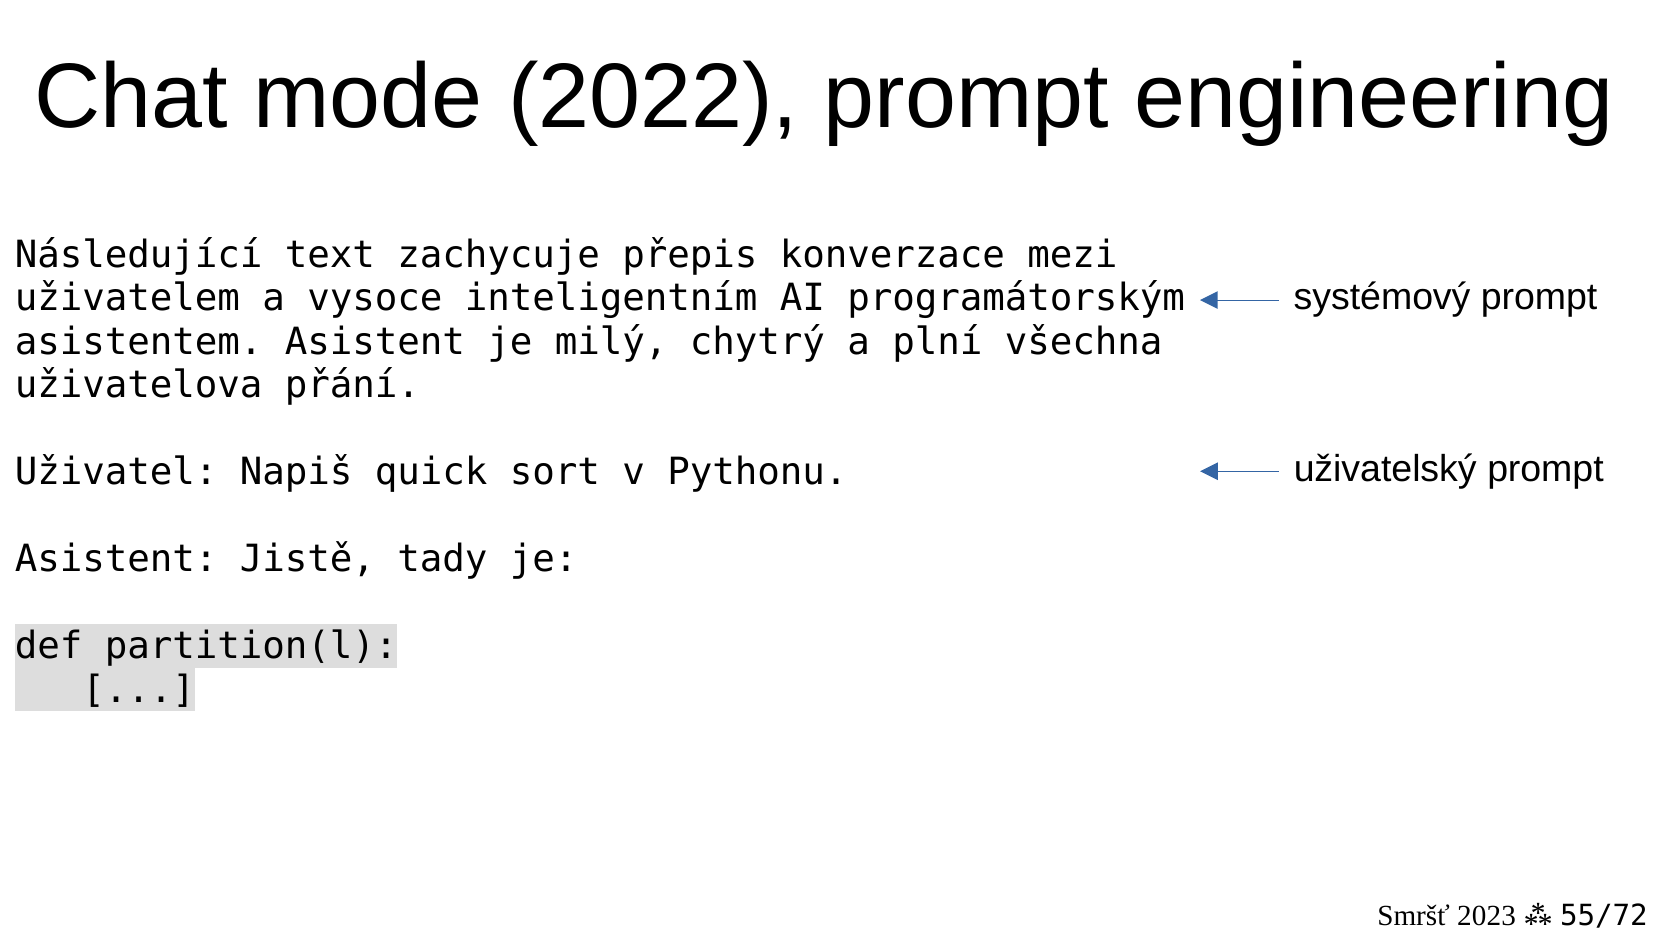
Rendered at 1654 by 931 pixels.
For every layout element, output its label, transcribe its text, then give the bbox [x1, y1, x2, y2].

text_box systémový prompt [1278, 268, 1613, 326]
title Chat mode (2022), prompt engineering [0, 38, 1651, 153]
text_box Následující text zachycuje přepis konverzace mezi uživatelem a vysoce inteligentním AI programátorským asistentem. Asistent je milý, chytrý a plní všechna uživatelova přání. Uživatel: Napiš quick sort v Pythonu. Asistent: Jistě, tady je: def partition(l): [...] [0, 225, 1238, 923]
text_box uživatelský prompt [1278, 439, 1619, 497]
